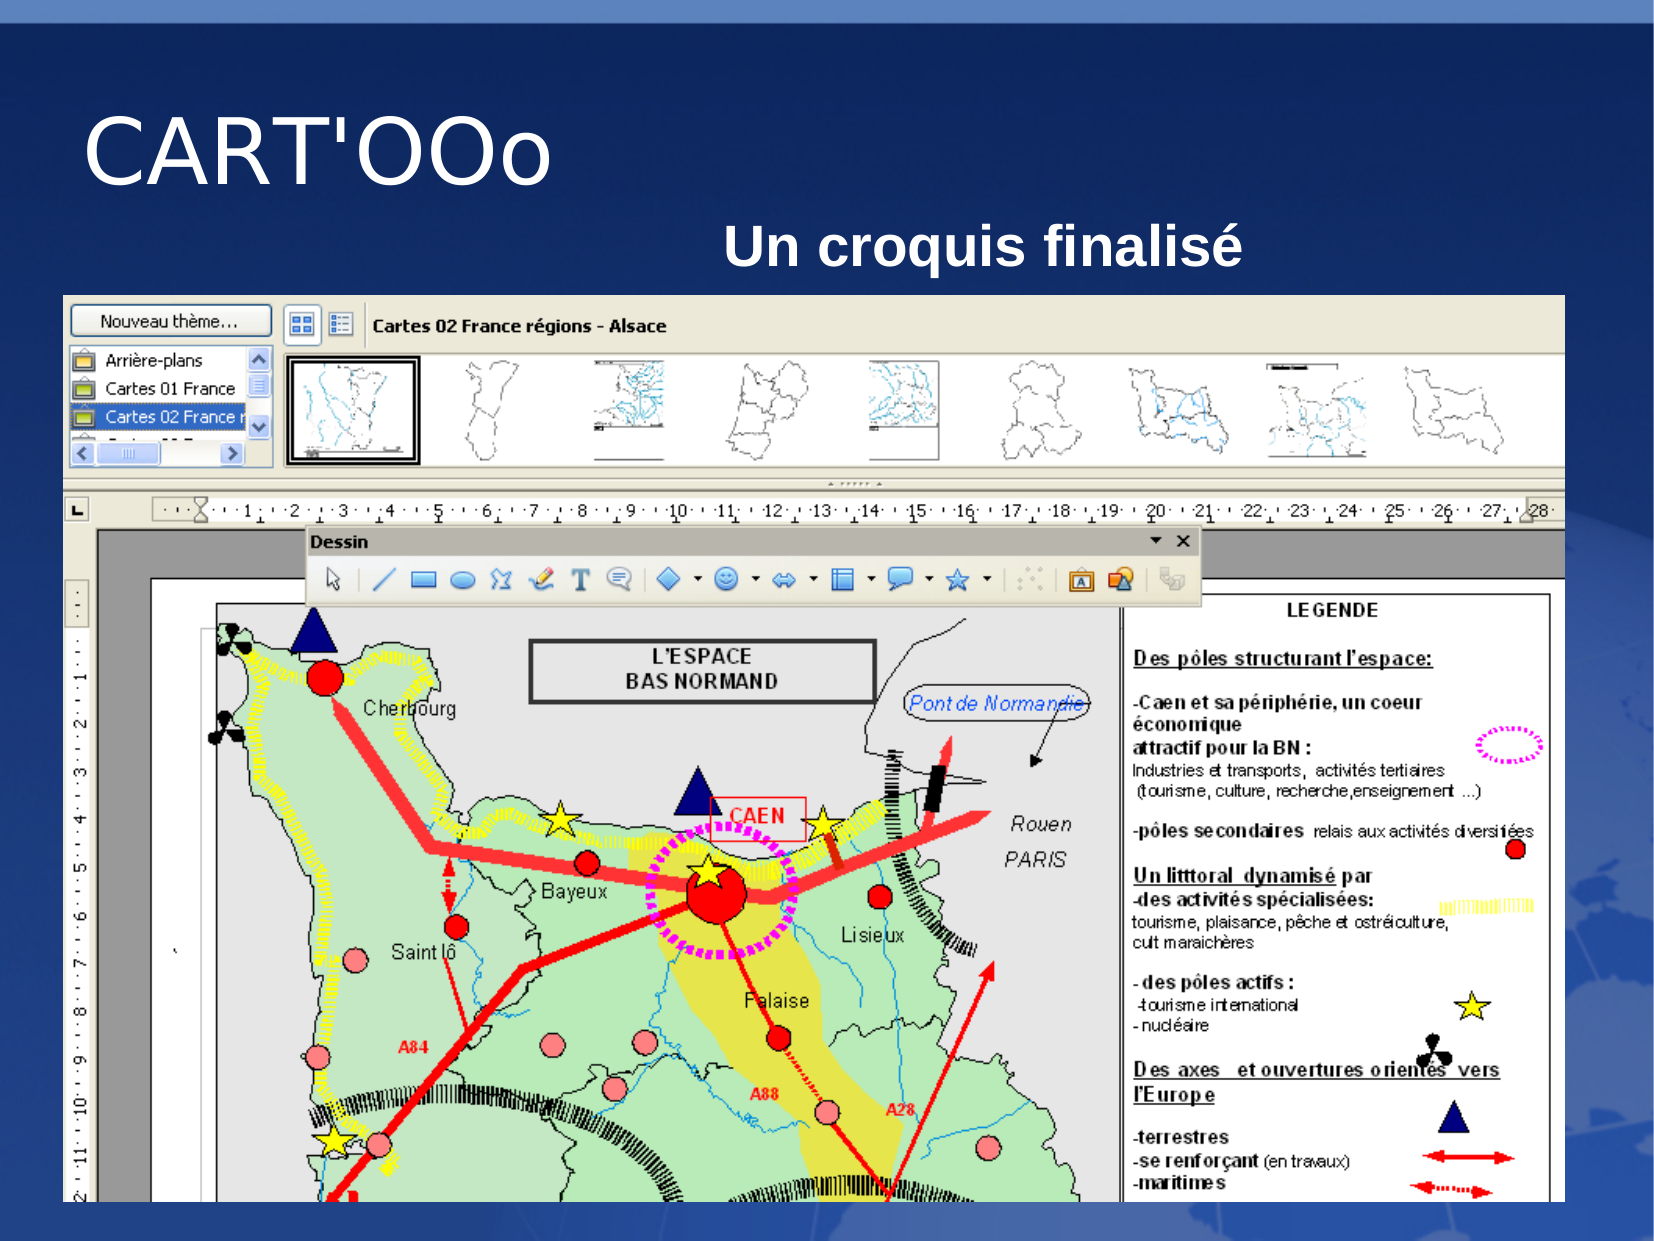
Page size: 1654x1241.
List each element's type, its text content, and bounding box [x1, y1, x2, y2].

text_box Un croquis finalisé [708, 206, 1625, 289]
title CART'OOo [82, 56, 1571, 250]
picture [0, 0, 1654, 1241]
